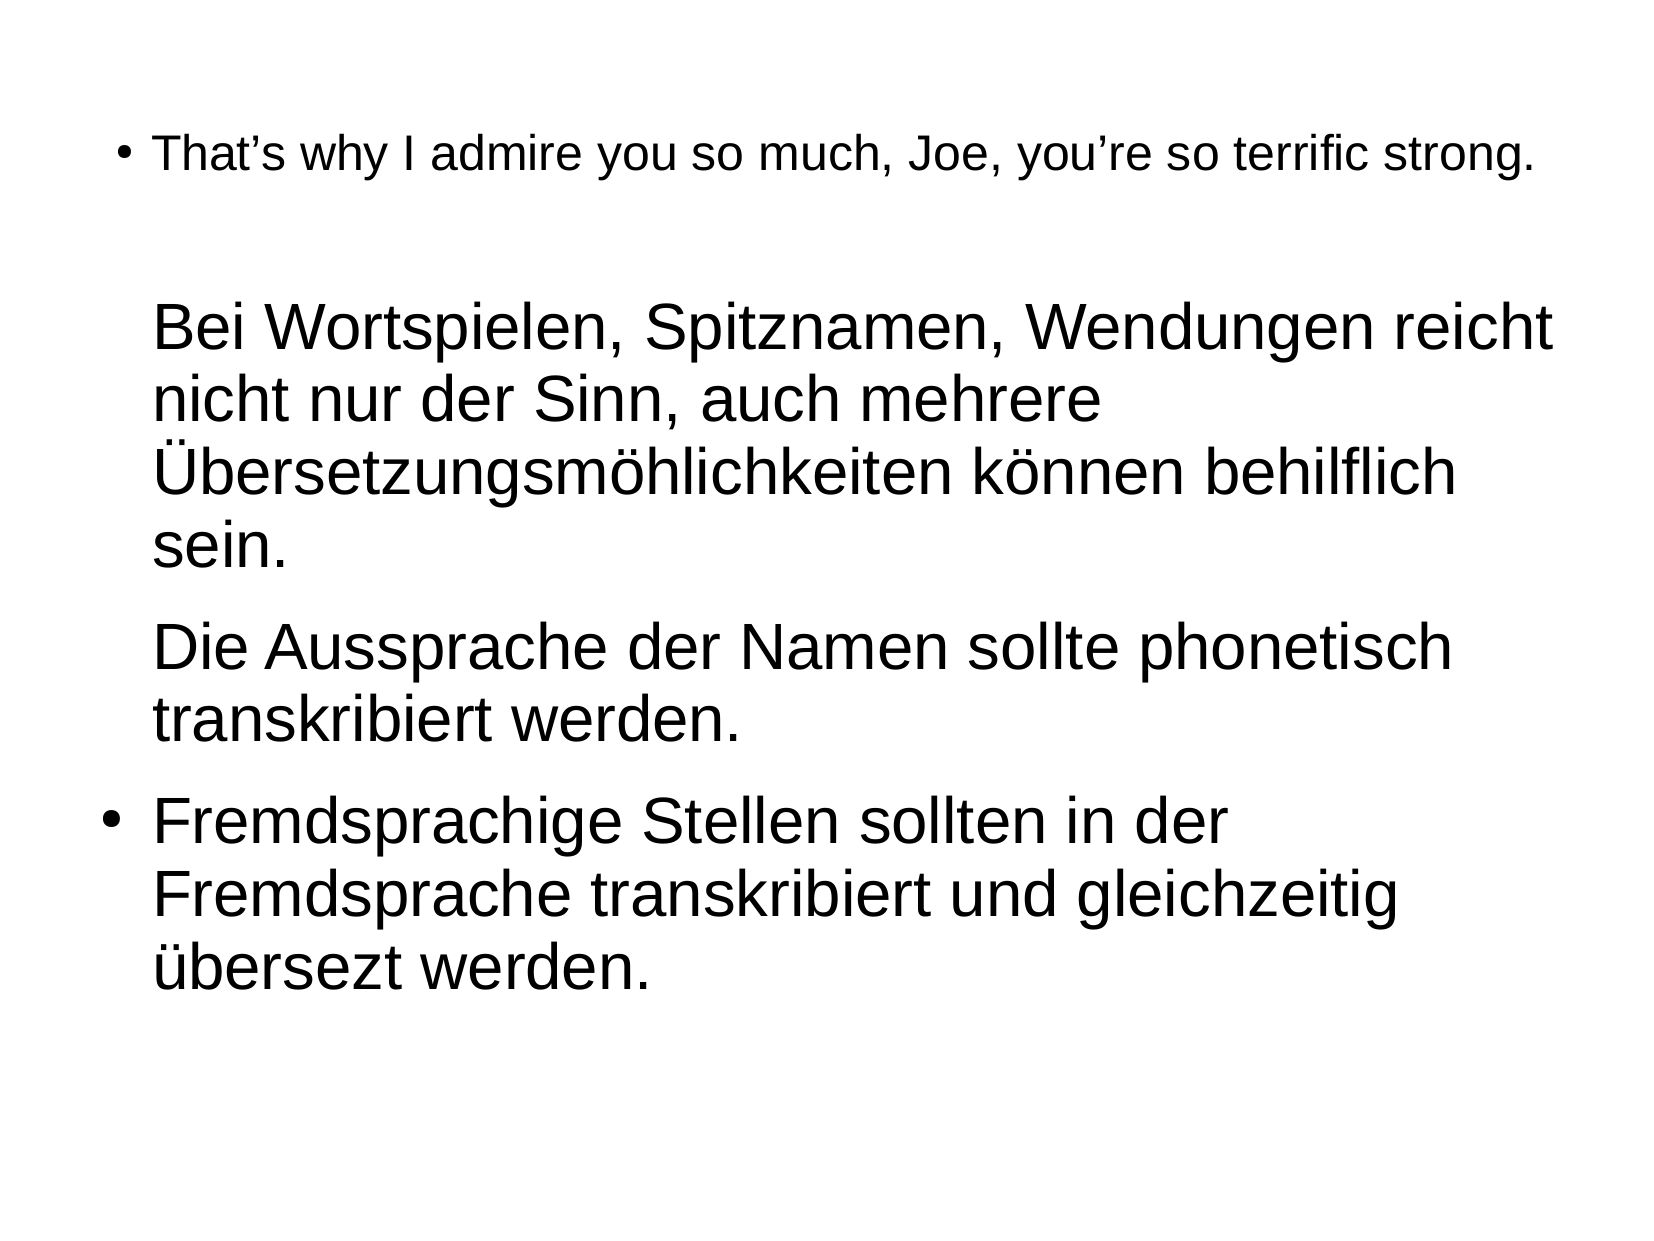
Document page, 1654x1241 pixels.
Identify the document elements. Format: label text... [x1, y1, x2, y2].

title That’s why I admire you so much, Joe, you’re so terrific strong. [82, 49, 1571, 257]
list Bei Wortspielen, Spitznamen, Wendungen reicht nicht nur der Sinn, auch mehrere Übersetzungsmöhlichkeiten können behilflich sein. Die Aussprache der Namen sollte phonetisch transkribiert werden. Fremdsprachige Stellen sollten in der Fremdsprache transkribiert und gleichzeitig übersezt werden. [82, 290, 1571, 1010]
